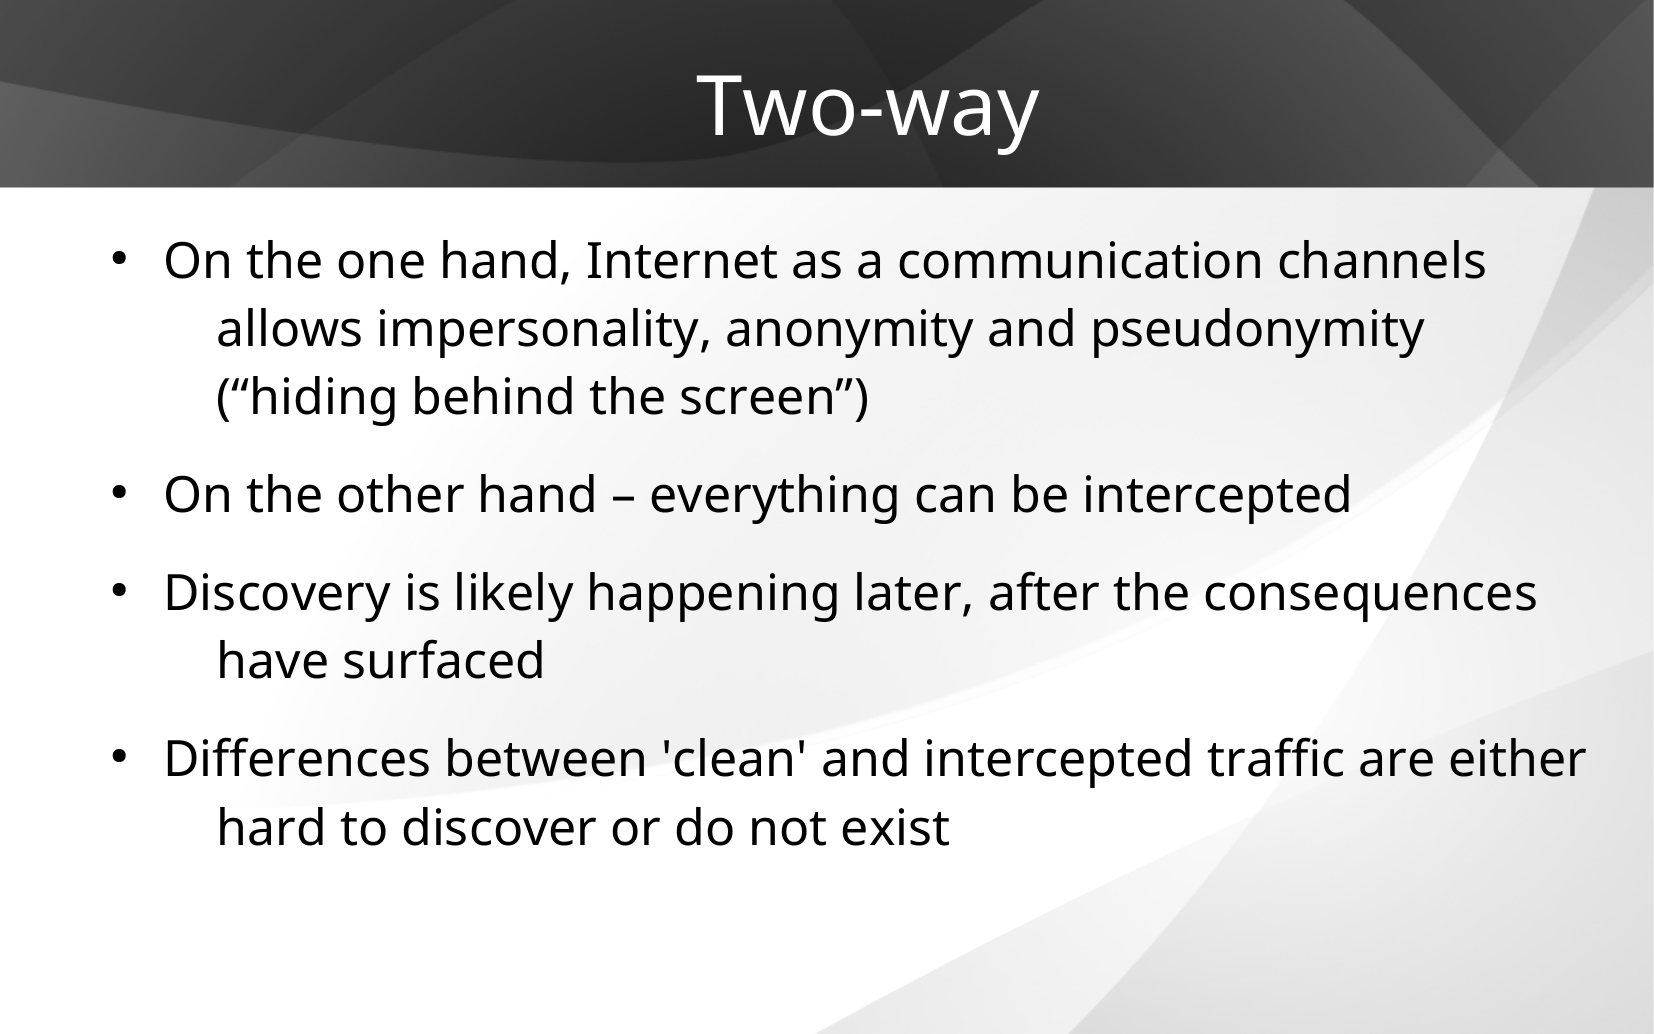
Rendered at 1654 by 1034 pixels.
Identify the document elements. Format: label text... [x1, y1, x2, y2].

title Two-way [124, 0, 1613, 208]
list On the one hand, Internet as a communication channels allows impersonality, anonymity and pseudonymity (“hiding behind the screen”) On the other hand – everything can be intercepted Discovery is likely happening later, after the consequences have surfaced Differences between 'clean' and intercepted traffic are either hard to discover or do not exist [75, 225, 1613, 1013]
picture [0, 0, 1654, 1034]
